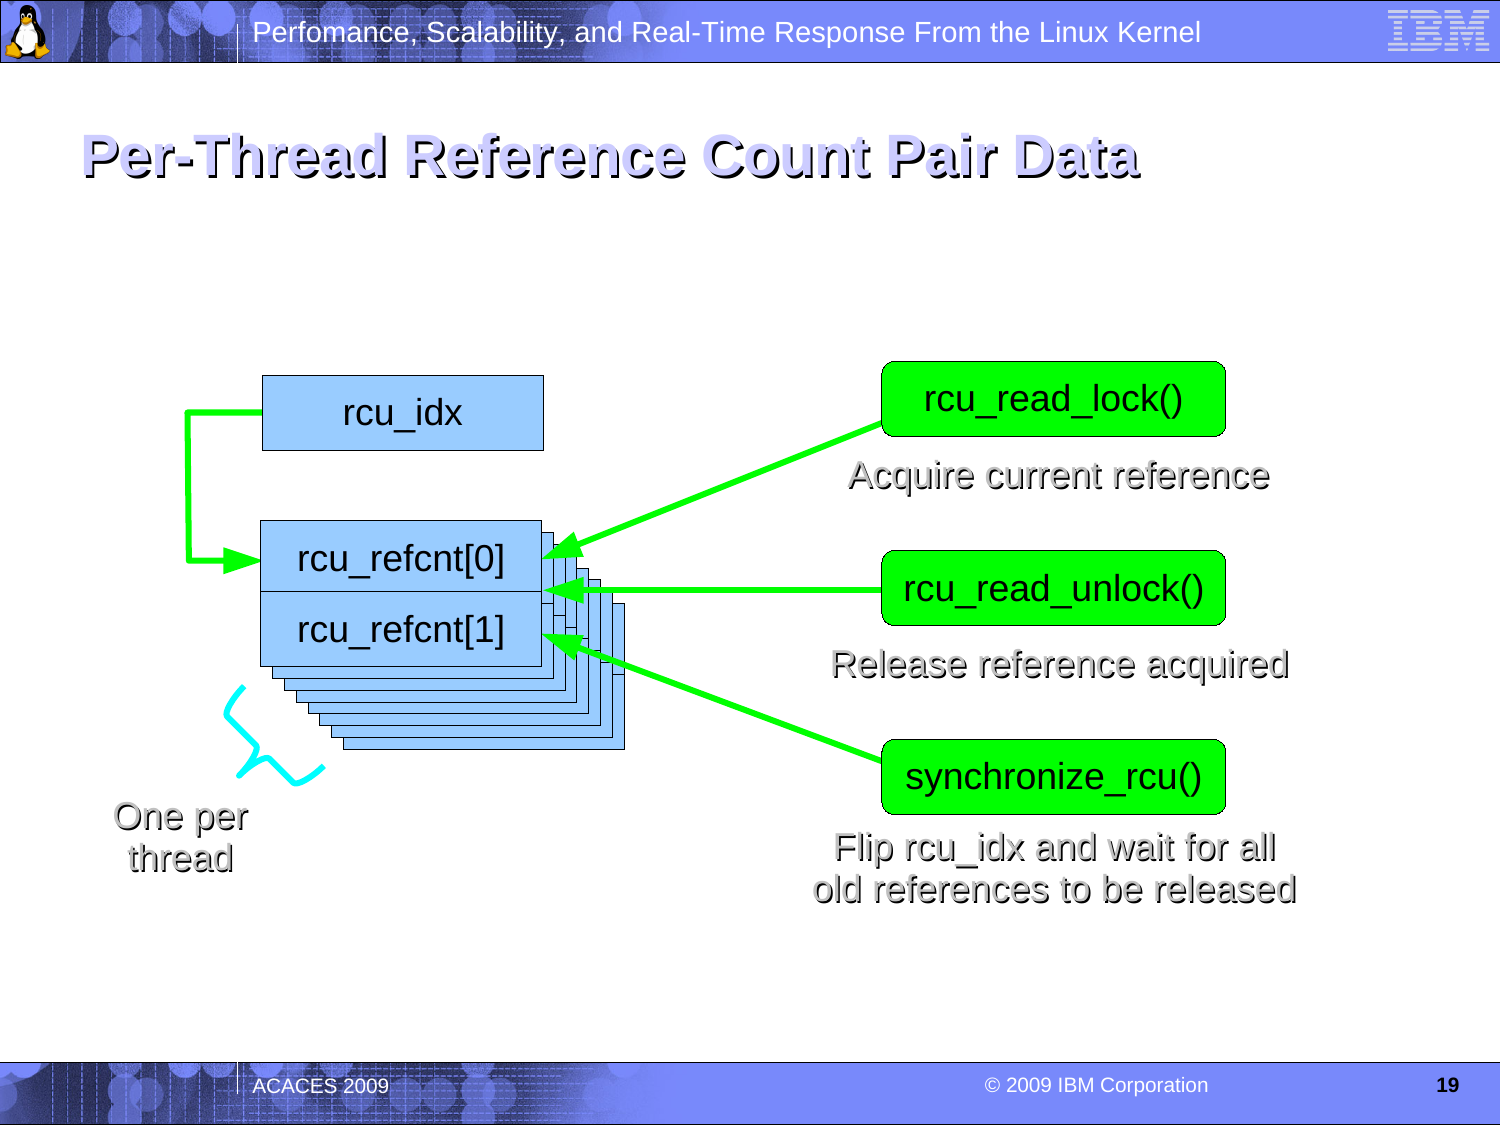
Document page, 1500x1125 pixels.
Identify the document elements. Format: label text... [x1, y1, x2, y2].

text_box rcu_refcnt[0] [542, 532, 554, 557]
text_box rcu_refcnt[0] [554, 558, 566, 586]
text_box rcu_refcnt[0] [589, 593, 601, 650]
text_box synchronize_rcu() [881, 739, 1226, 815]
text_box rcu_refcnt[1] [260, 591, 542, 667]
text_box rcu_refcnt[0] [577, 593, 589, 638]
text_box Acquire current reference [832, 446, 1285, 503]
text_box rcu_refcnt[0] [566, 558, 577, 582]
text_box Flip rcu_idx and wait for all old references to be released [797, 818, 1312, 918]
text_box rcu_refcnt[1] [272, 636, 554, 679]
text_box Release reference acquired [814, 635, 1304, 692]
text_box rcu_refcnt[0] [601, 593, 613, 657]
text_box One per thread [97, 787, 263, 887]
text_box rcu_read_lock() [881, 361, 1226, 437]
text_box rcu_refcnt[1] [542, 603, 554, 634]
text_box rcu_refcnt[1] [296, 655, 577, 703]
title Per-Thread Reference Count Pair Data [79, 116, 1433, 199]
text_box rcu_refcnt[1] [308, 652, 589, 714]
text_box rcu_refcnt[0] [613, 603, 625, 661]
picture [1, 1, 1500, 62]
text_box rcu_refcnt[0] [566, 599, 577, 627]
text_box rcu_refcnt[0] [260, 520, 542, 591]
text_box rcu_refcnt[1] [284, 645, 566, 691]
text_box rcu_refcnt[1] [343, 674, 625, 750]
text_box rcu_read_unlock() [881, 550, 1226, 626]
text_box rcu_idx [262, 375, 544, 451]
text_box rcu_refcnt[1] [331, 662, 613, 738]
text_box rcu_refcnt[1] [319, 656, 601, 726]
picture [0, 1063, 1500, 1124]
text_box rcu_refcnt[0] [542, 559, 554, 603]
